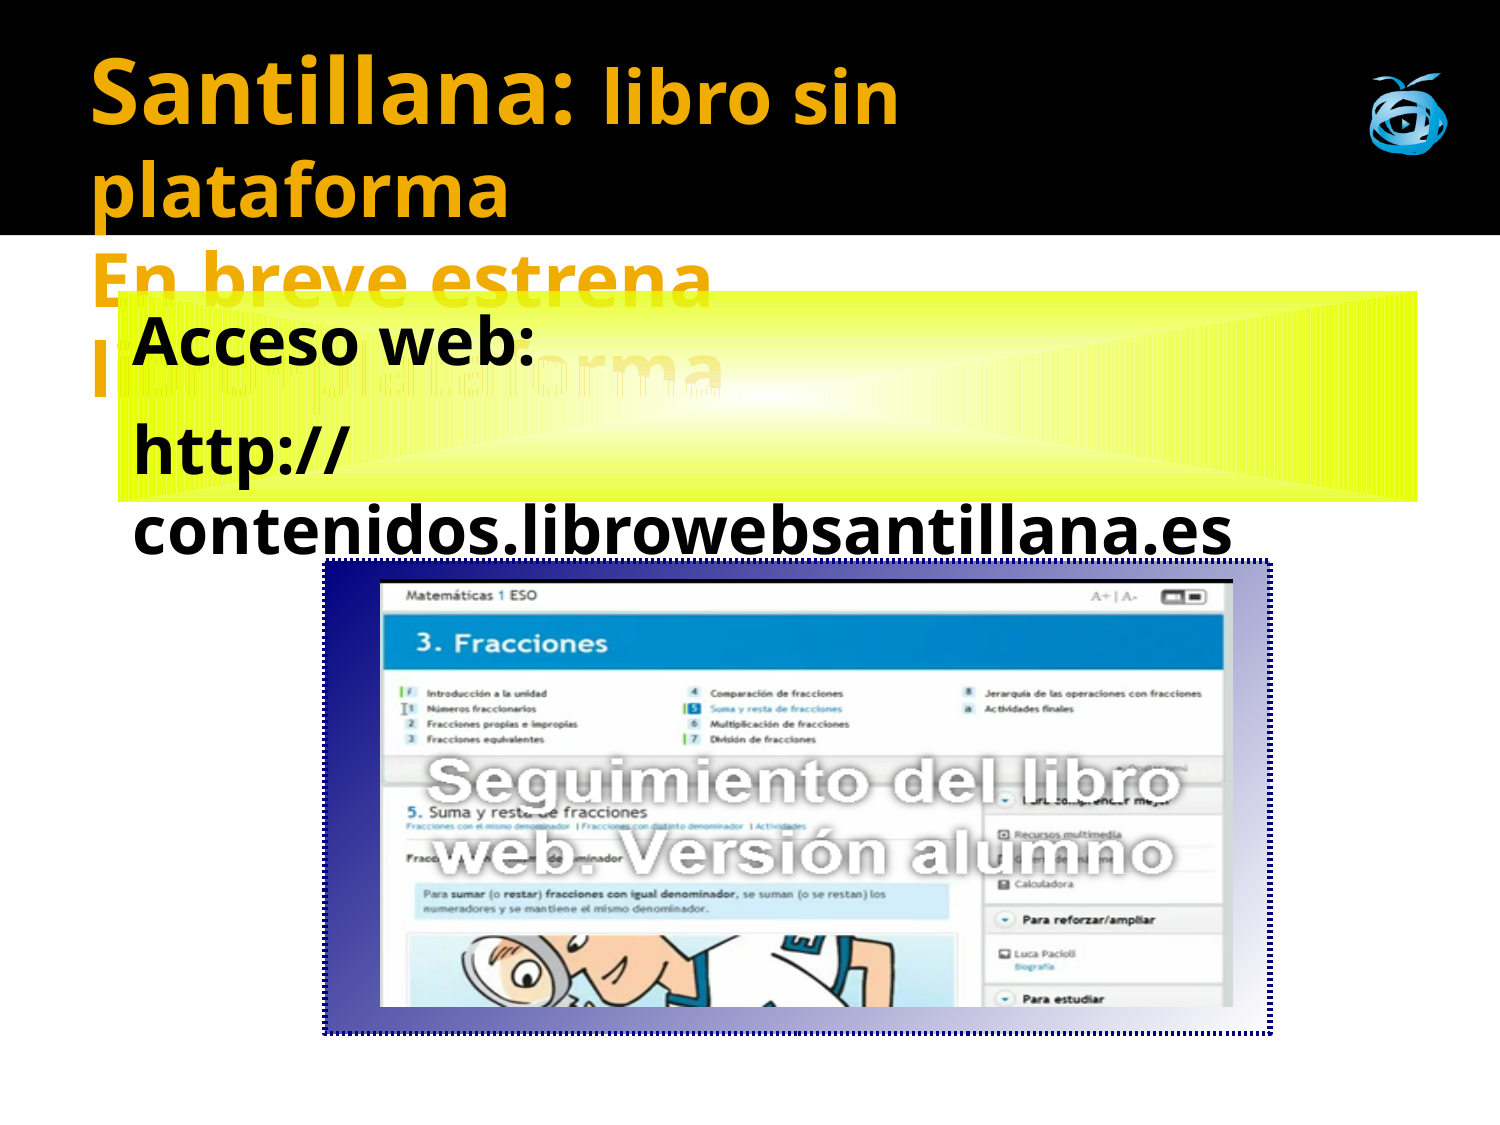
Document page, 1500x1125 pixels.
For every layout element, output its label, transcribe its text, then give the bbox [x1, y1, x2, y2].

list Acceso web: http://contenidos.librowebsantillana.es [118, 291, 1418, 502]
title Santillana: libro sin plataforma En breve estrena libro+plataforma [75, 25, 1270, 231]
text_box [324, 561, 1270, 1034]
picture [1352, 54, 1459, 173]
picture [380, 579, 1233, 1007]
